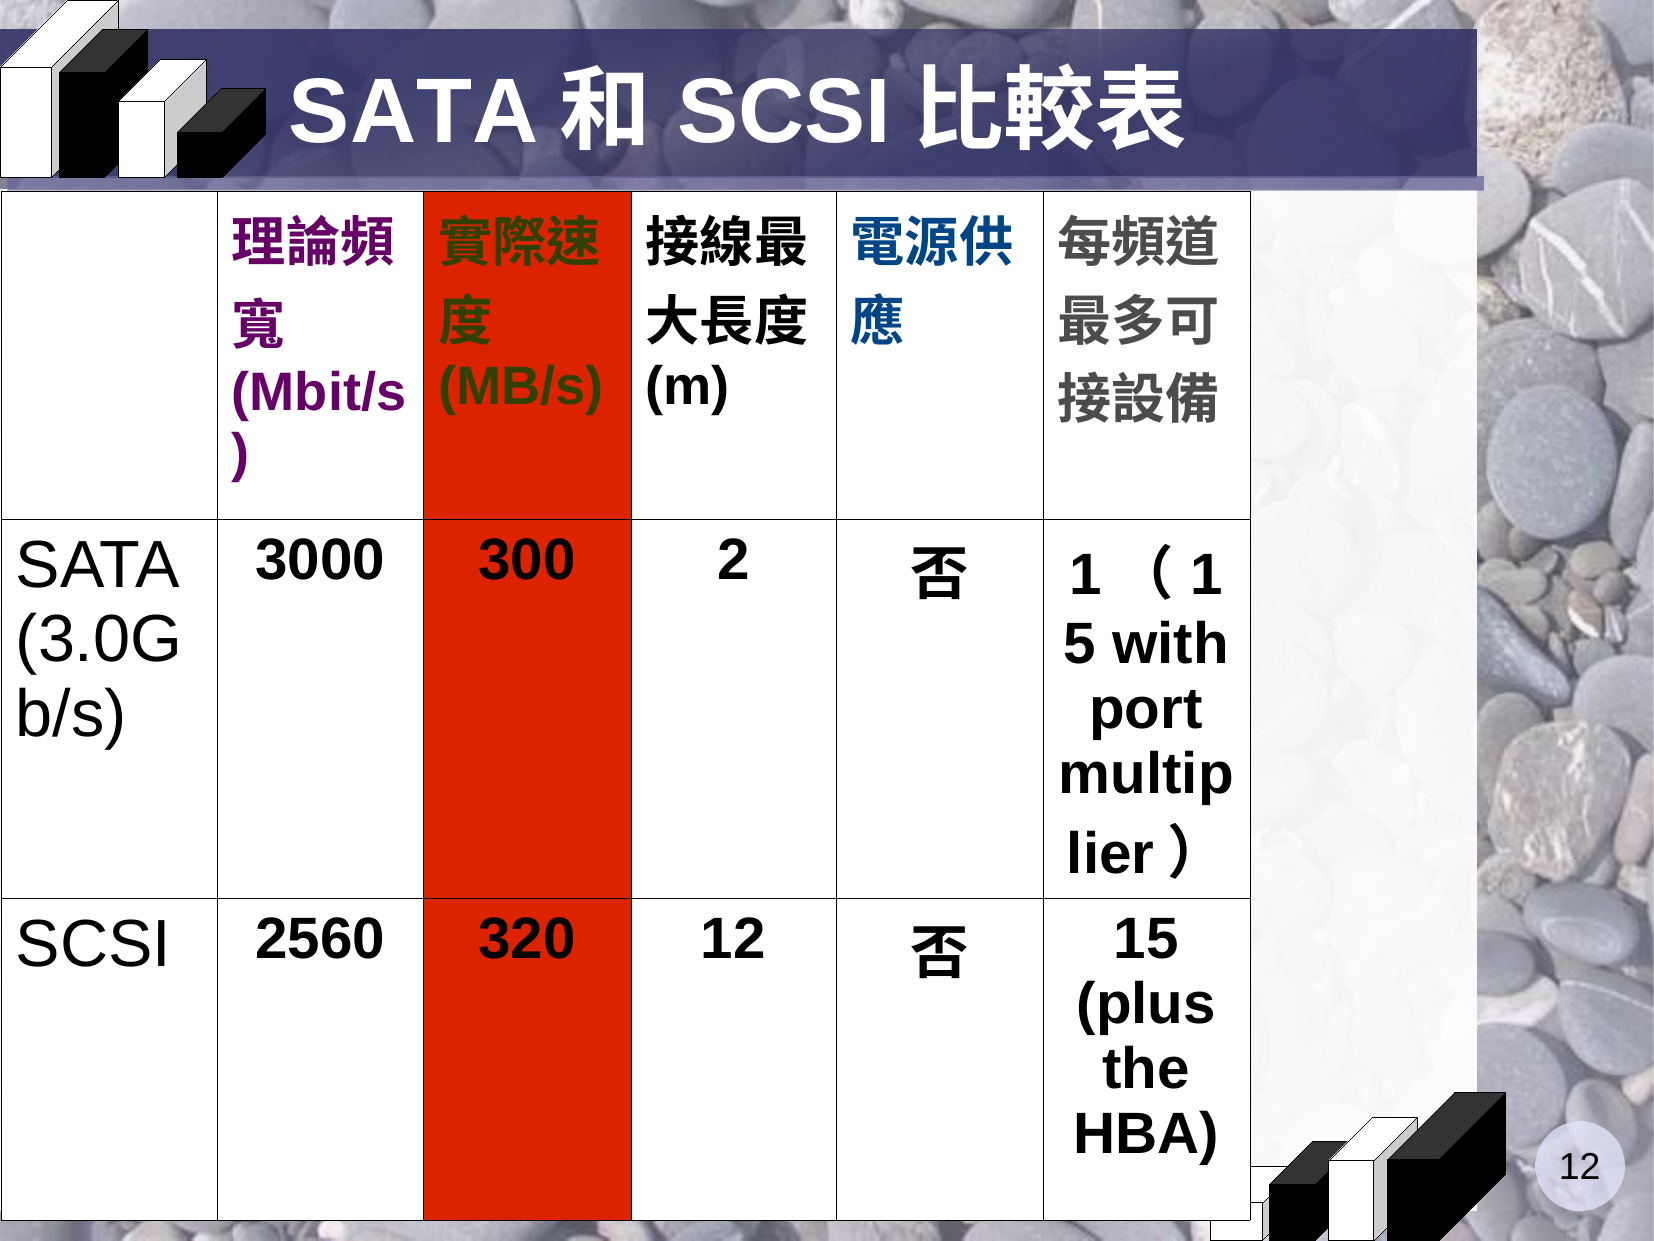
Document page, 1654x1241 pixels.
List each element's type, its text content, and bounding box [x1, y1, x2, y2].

table_cell 15 (plus the HBA) [1044, 899, 1250, 1220]
title SATA和SCSI比較表 [29, 59, 1447, 280]
table_cell 300 [424, 520, 631, 898]
table_cell 3000 [218, 520, 423, 898]
table_header 每頻道最多可接設備 [1044, 192, 1250, 519]
table_header 接線最大長度 (m) [632, 192, 836, 519]
table_cell 1（15 with port multiplier） [1044, 520, 1250, 898]
table_header 電源供應 [837, 192, 1043, 519]
table_cell 2 [632, 520, 836, 898]
table_header 實際速度 (MB/s) [424, 192, 631, 519]
table_cell 2560 [218, 899, 423, 1220]
table_cell 320 [424, 899, 631, 1220]
table_header 理論頻寬 (Mbit/s) [218, 192, 423, 519]
table_cell SATA(3.0Gb/s) [2, 520, 217, 898]
table_header [2, 192, 217, 519]
table_cell SCSI [2, 899, 217, 1220]
table_cell 否 [837, 899, 1043, 1220]
table_cell 否 [837, 520, 1043, 898]
table_cell 12 [632, 899, 836, 1220]
